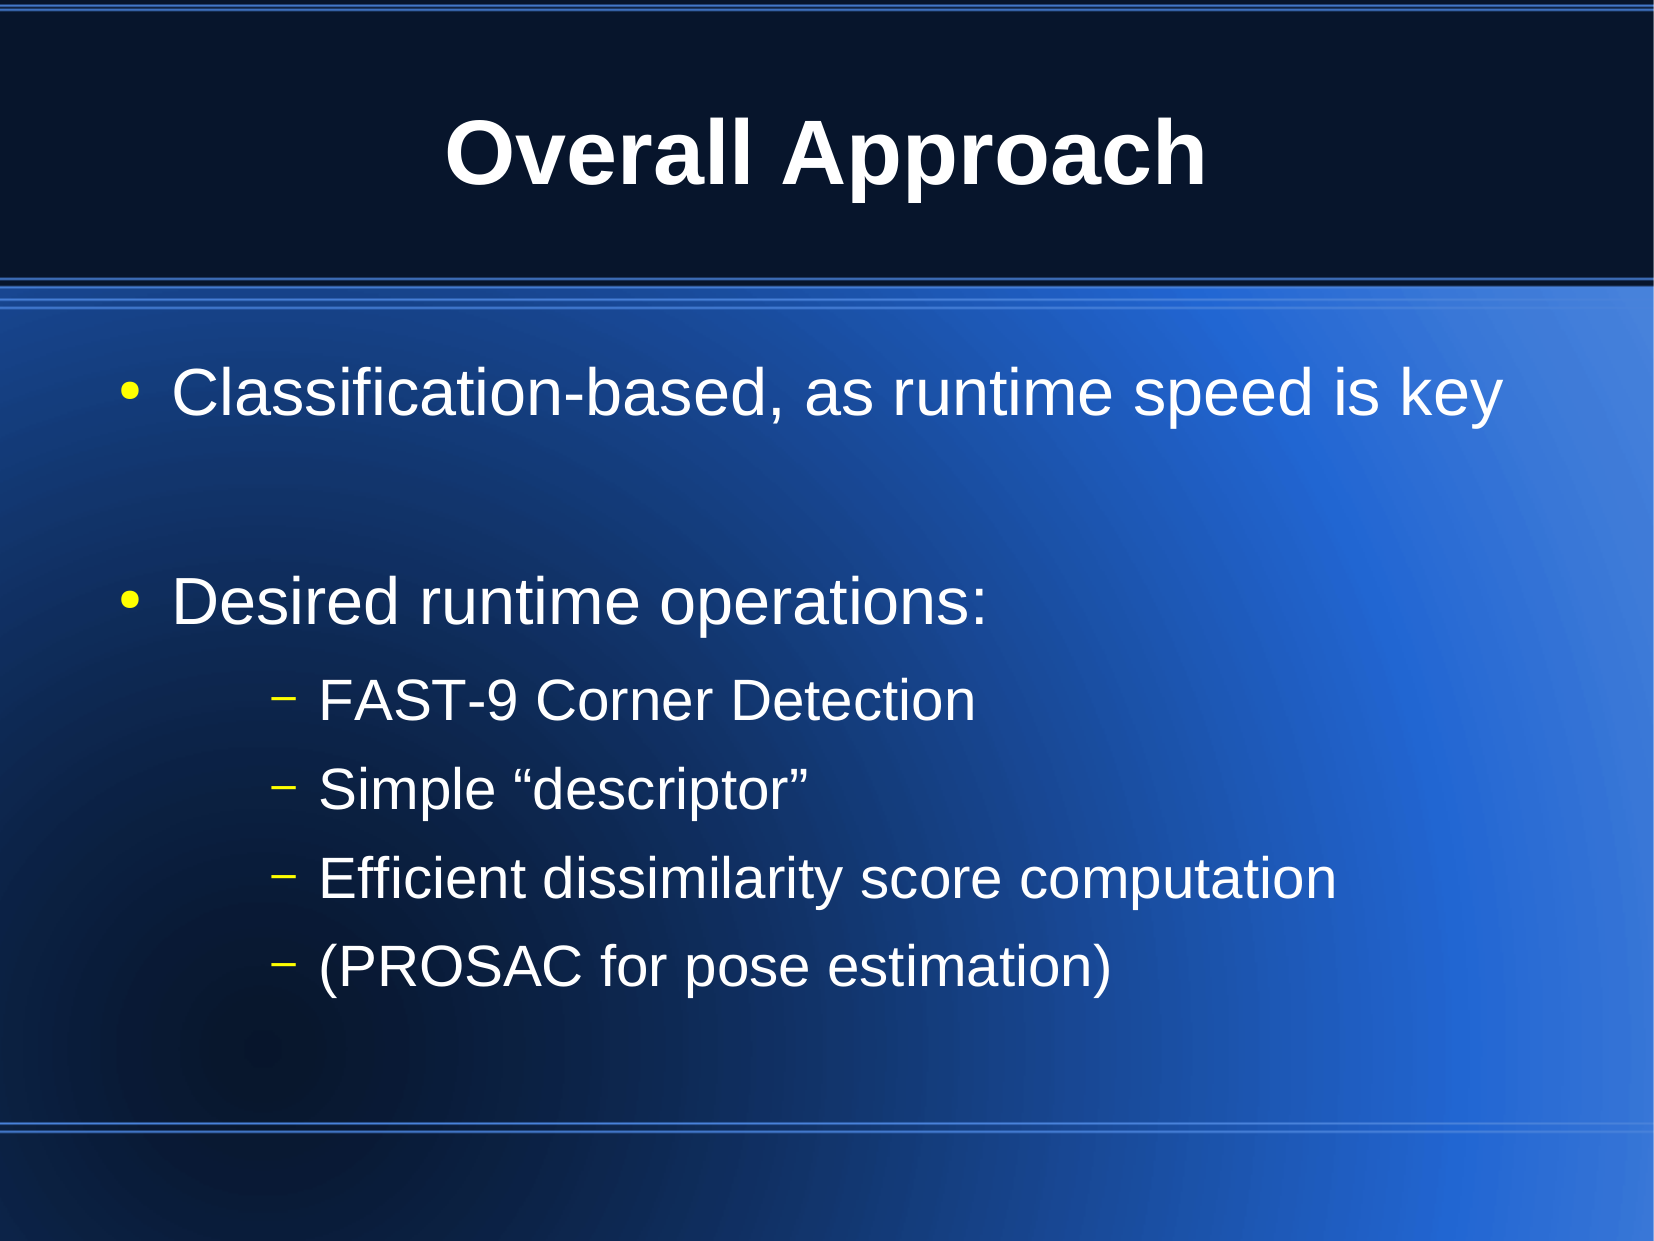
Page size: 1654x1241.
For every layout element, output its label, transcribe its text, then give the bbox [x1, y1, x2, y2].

picture [0, 0, 1654, 1241]
title Overall Approach [82, 56, 1571, 250]
list Classification-based, as runtime speed is key Desired runtime operations: FAST-9 Corner Detection Simple “descriptor” Efficient dissimilarity score computation (PROSAC for pose estimation) [82, 355, 1571, 1159]
